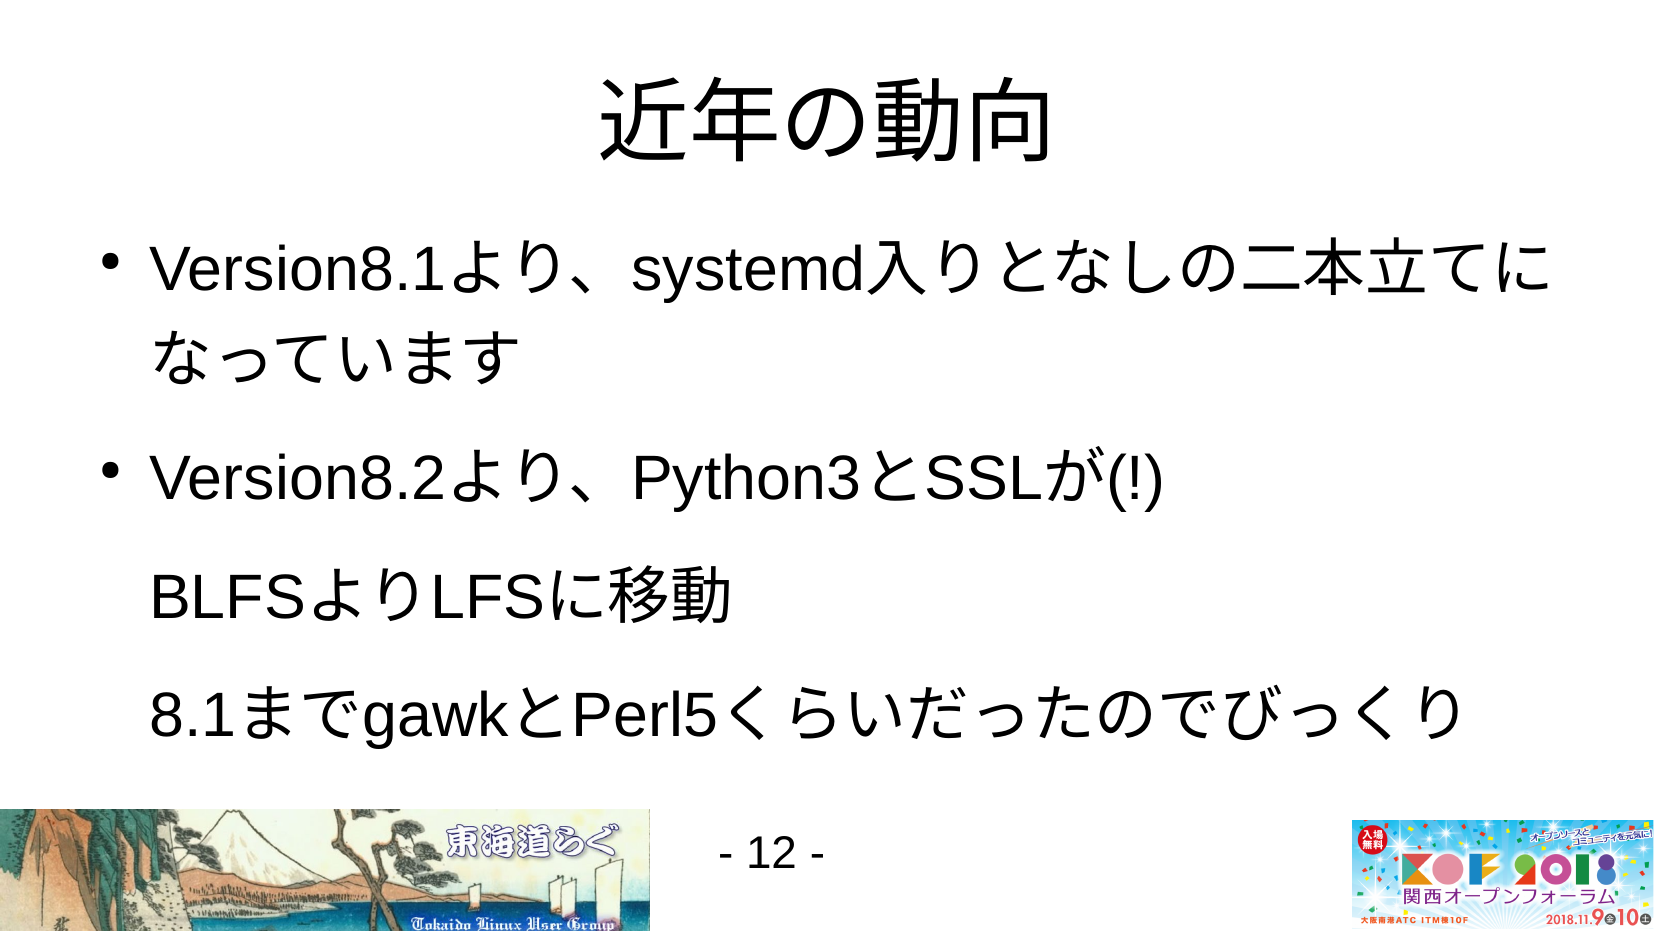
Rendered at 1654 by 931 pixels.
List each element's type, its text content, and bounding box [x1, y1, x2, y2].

text_box - <番号> - [733, 819, 968, 898]
list Version8.1より、systemd入りとなしの二本立てになっています Version8.2より、Python3とSSLが(!) BLFSよりLFSに移動 8.1までgawkとPerl5くらいだったのでびっくり [82, 217, 1571, 758]
title 近年の動向 [82, 37, 1571, 193]
picture [0, 809, 650, 931]
picture [1352, 820, 1654, 930]
